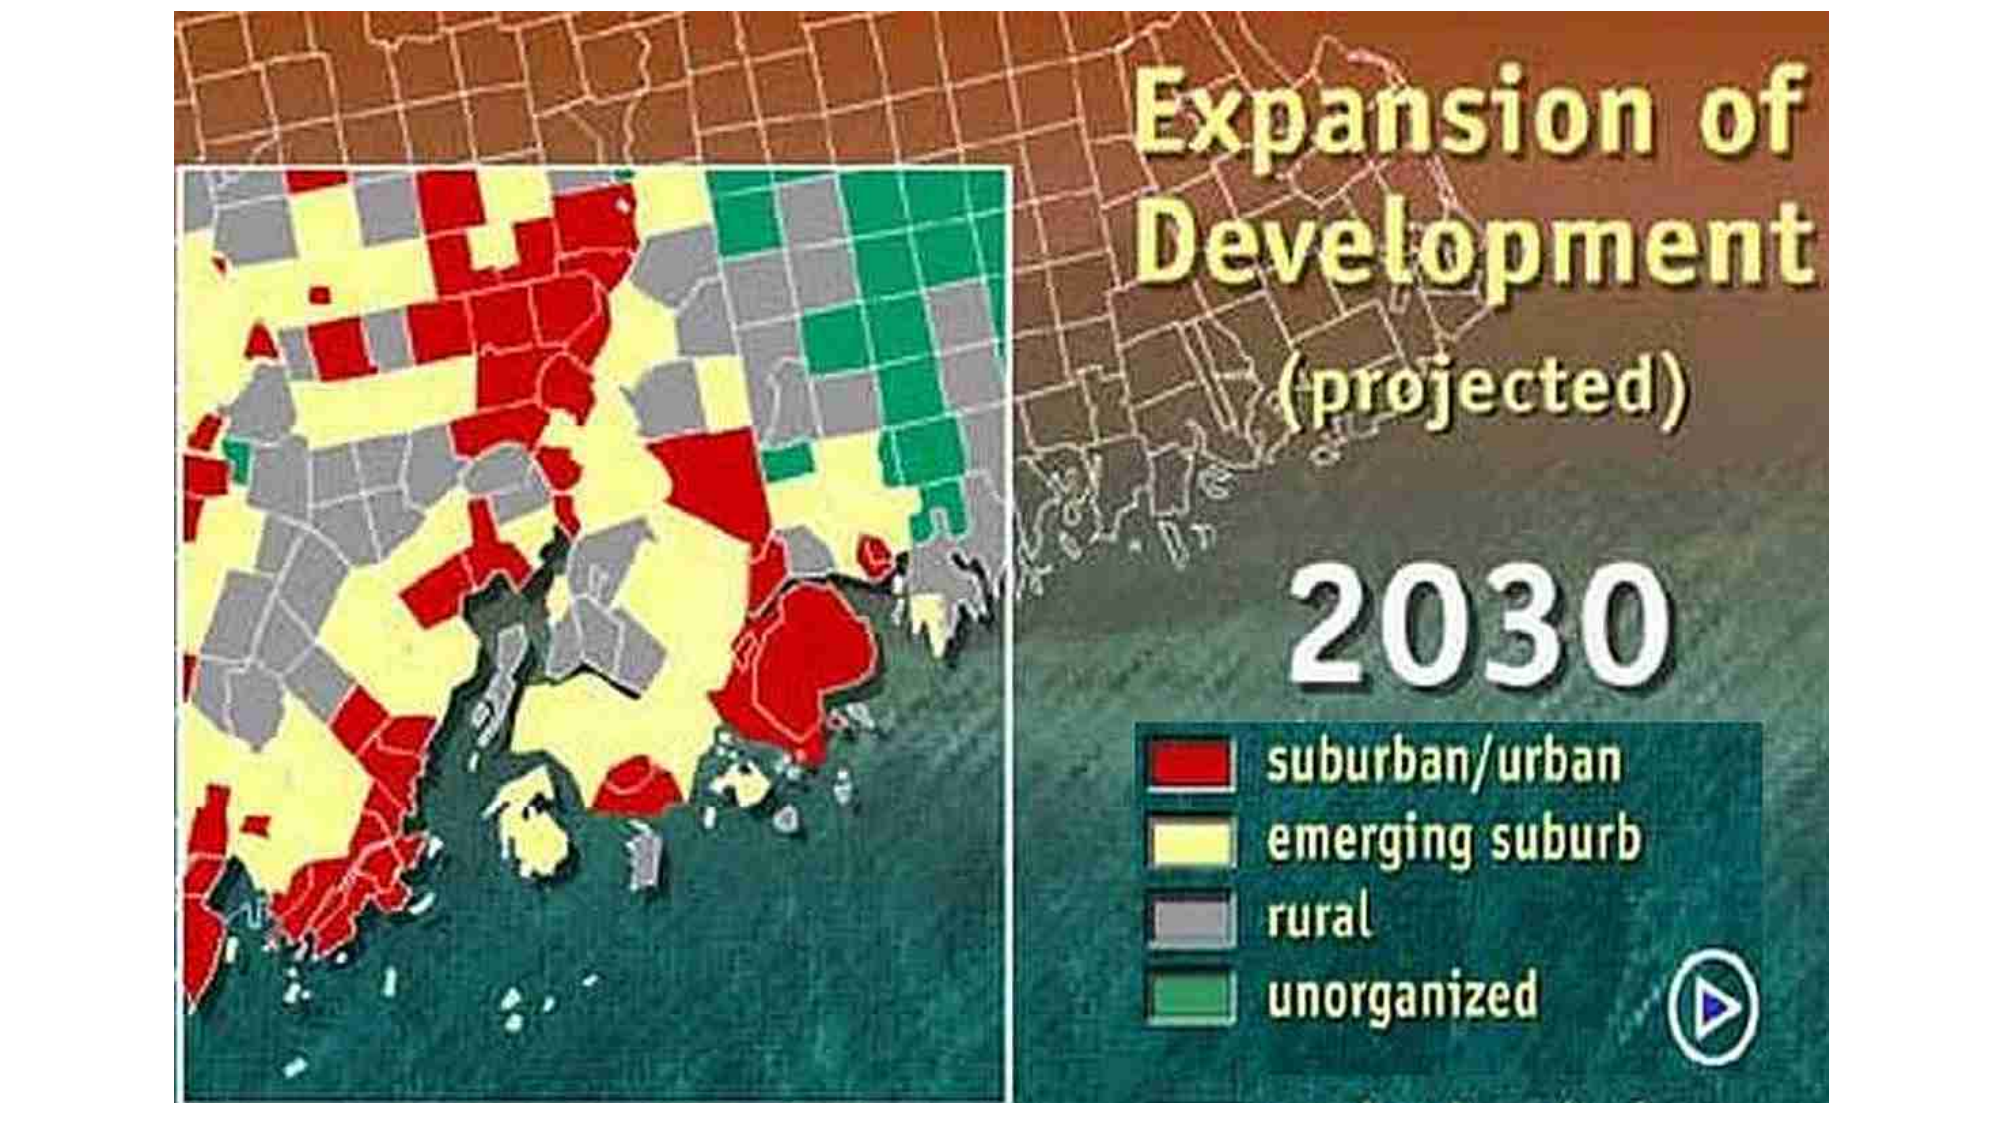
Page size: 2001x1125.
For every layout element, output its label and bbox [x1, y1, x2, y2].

picture [174, 11, 1829, 1103]
